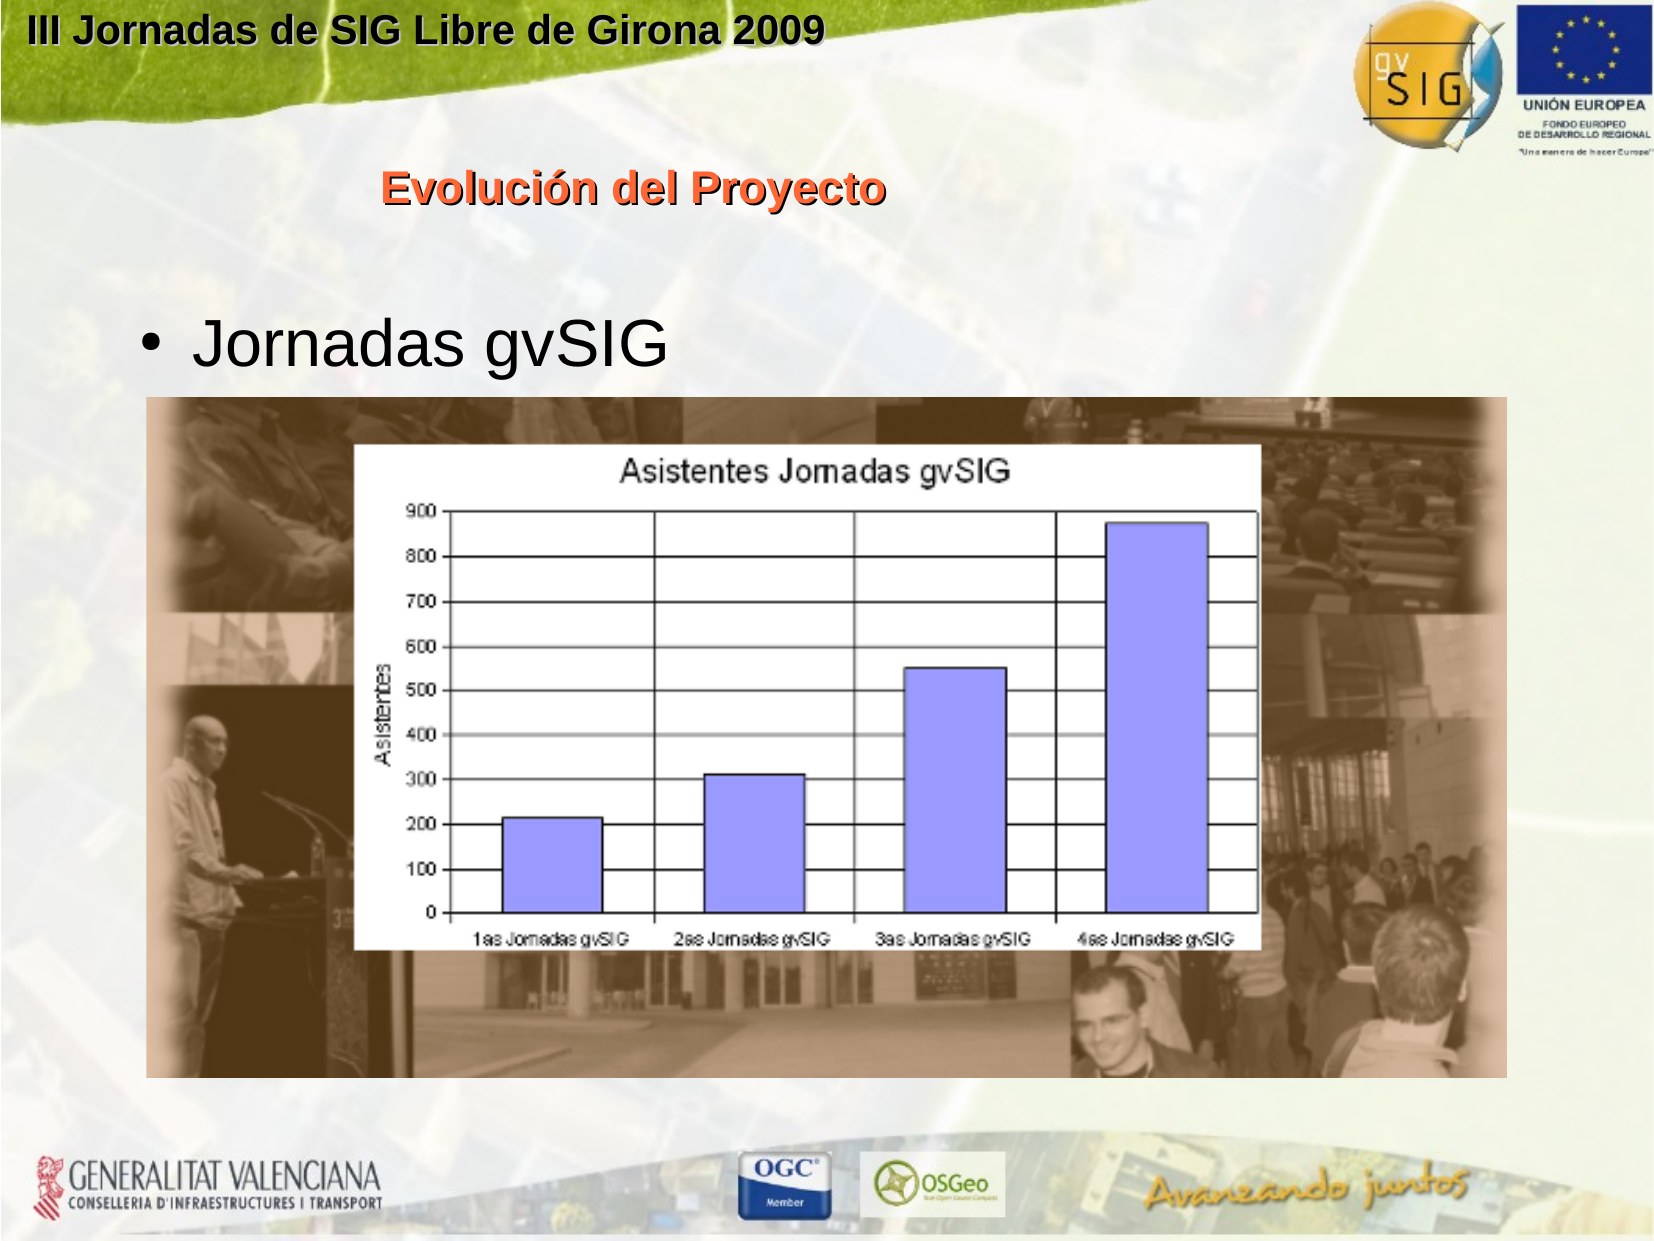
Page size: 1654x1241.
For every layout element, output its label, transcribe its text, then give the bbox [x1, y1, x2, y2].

title [0, 95, 1654, 508]
picture [1, 0, 1654, 95]
list Jornadas gvSIG [121, 305, 1534, 387]
picture [1, 397, 1654, 1241]
